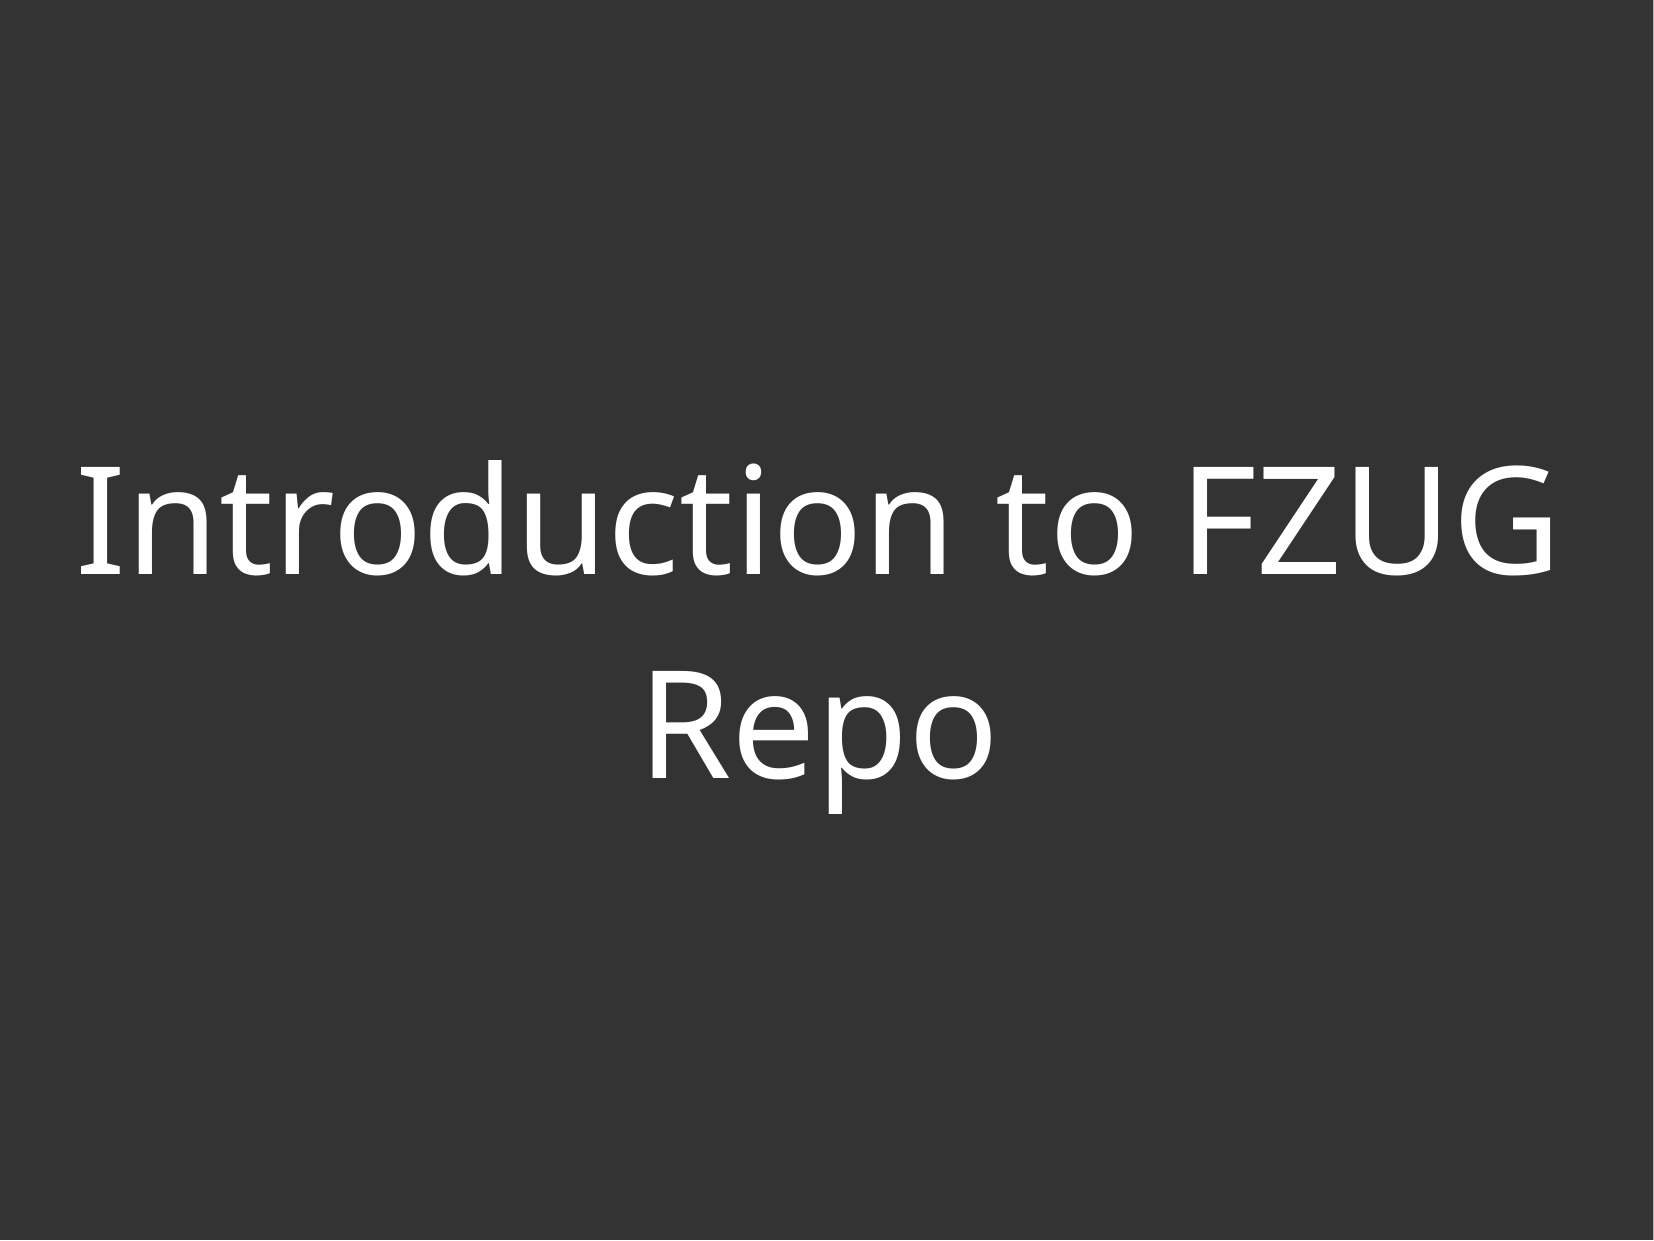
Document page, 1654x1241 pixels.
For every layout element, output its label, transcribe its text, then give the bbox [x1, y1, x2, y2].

title Introduction to FZUG Repo [74, 444, 1564, 794]
